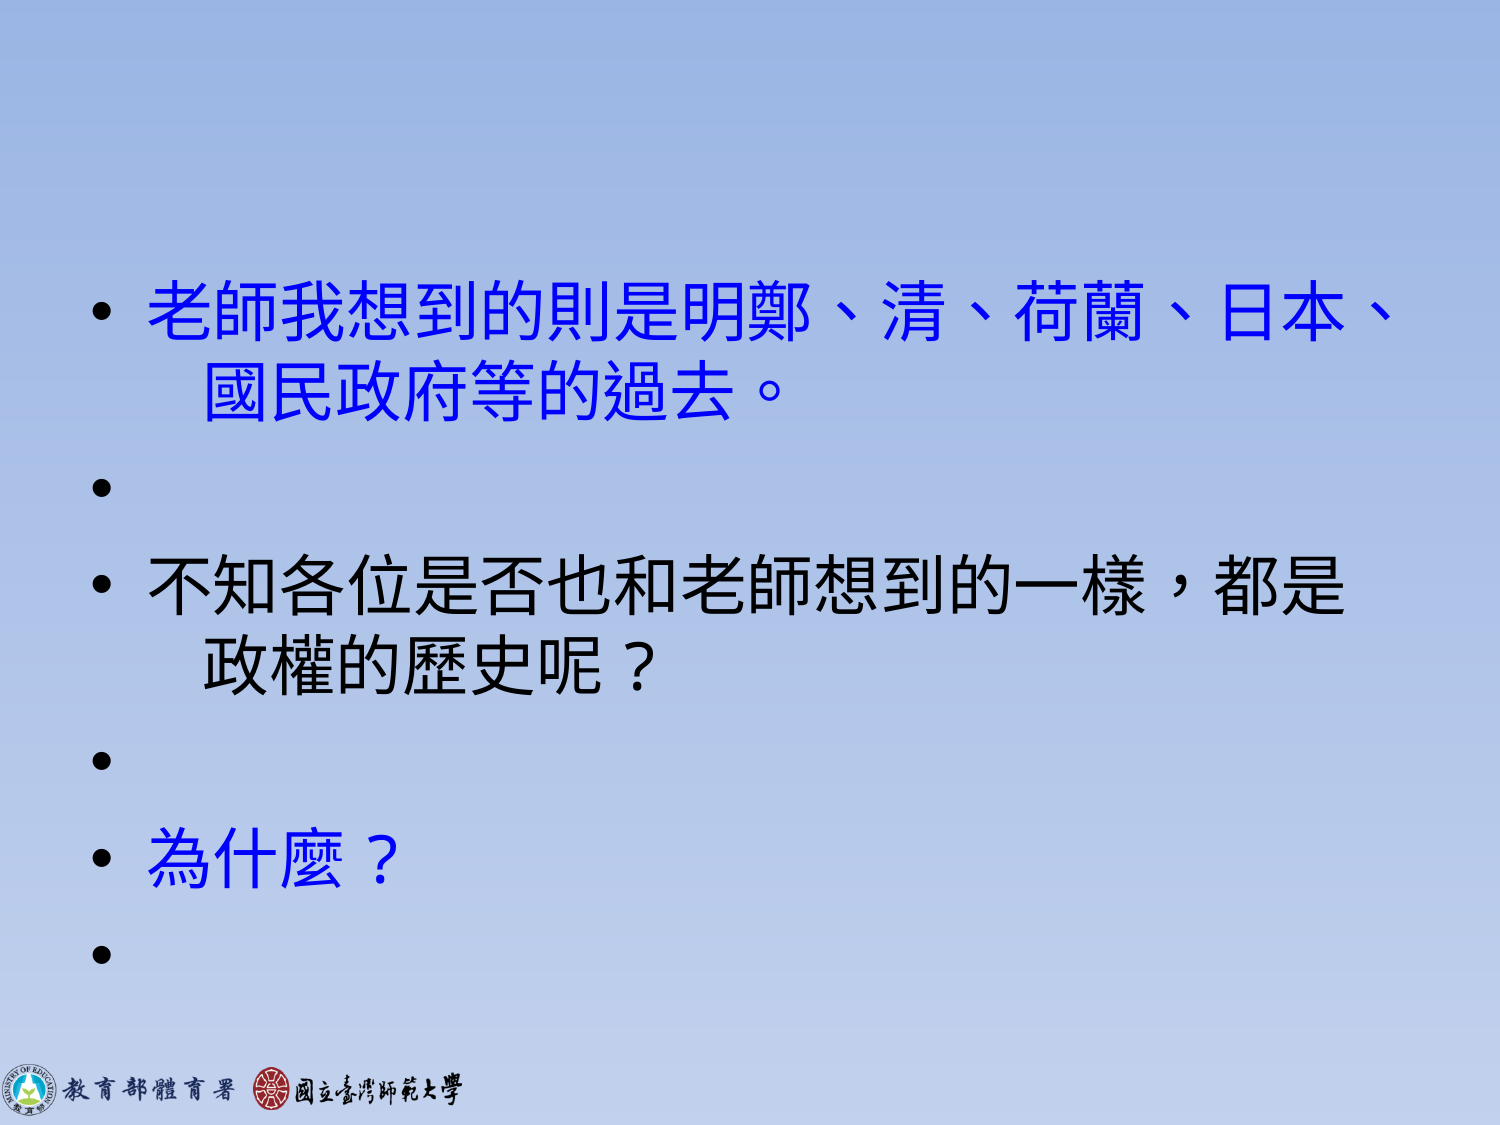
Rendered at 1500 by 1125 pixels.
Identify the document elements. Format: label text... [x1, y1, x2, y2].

list 老師我想到的則是明鄭、清、荷蘭、日本、國民政府等的過去。 不知各位是否也和老師想到的一樣，都是政權的歷史呢? 為什麼? [75, 262, 1426, 1005]
